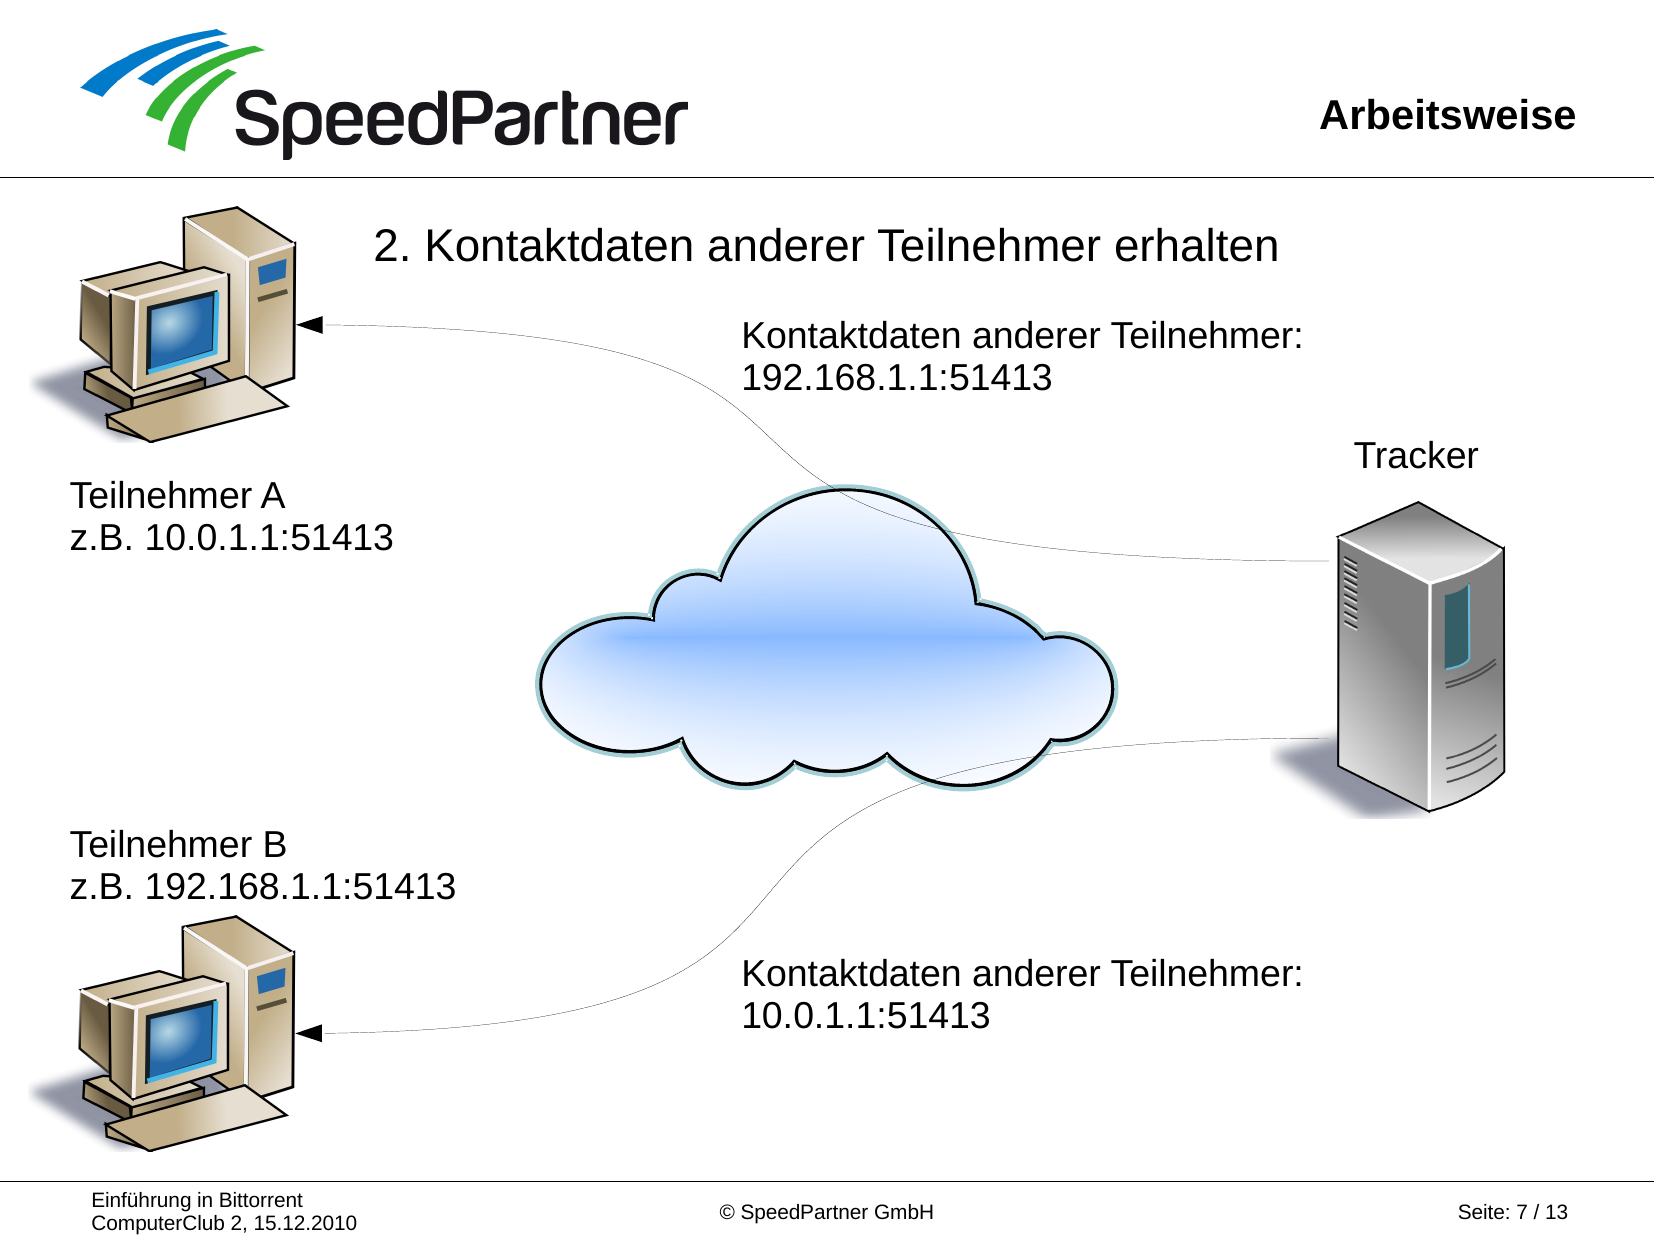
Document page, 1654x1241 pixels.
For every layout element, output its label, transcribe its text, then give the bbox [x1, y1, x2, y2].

picture [28, 915, 296, 1152]
text_box Kontaktdaten anderer Teilnehmer: 192.168.1.1:51413 [726, 307, 1320, 406]
picture [80, 29, 688, 160]
text_box Teilnehmer B z.B. 192.168.1.1:51413 [54, 815, 472, 915]
text_box Kontaktdaten anderer Teilnehmer: 10.0.1.1:51413 [726, 945, 1320, 1044]
picture [29, 206, 297, 443]
picture [829, 484, 1119, 554]
text_box Tracker [1338, 427, 1495, 485]
picture [535, 484, 1119, 792]
picture [903, 747, 1119, 792]
picture [1270, 501, 1506, 819]
text_box 2. Kontaktdaten anderer Teilnehmer erhalten [295, 212, 1359, 279]
text_box Teilnehmer A z.B. 10.0.1.1:51413 [54, 467, 410, 567]
title Arbeitsweise [590, 70, 1577, 160]
